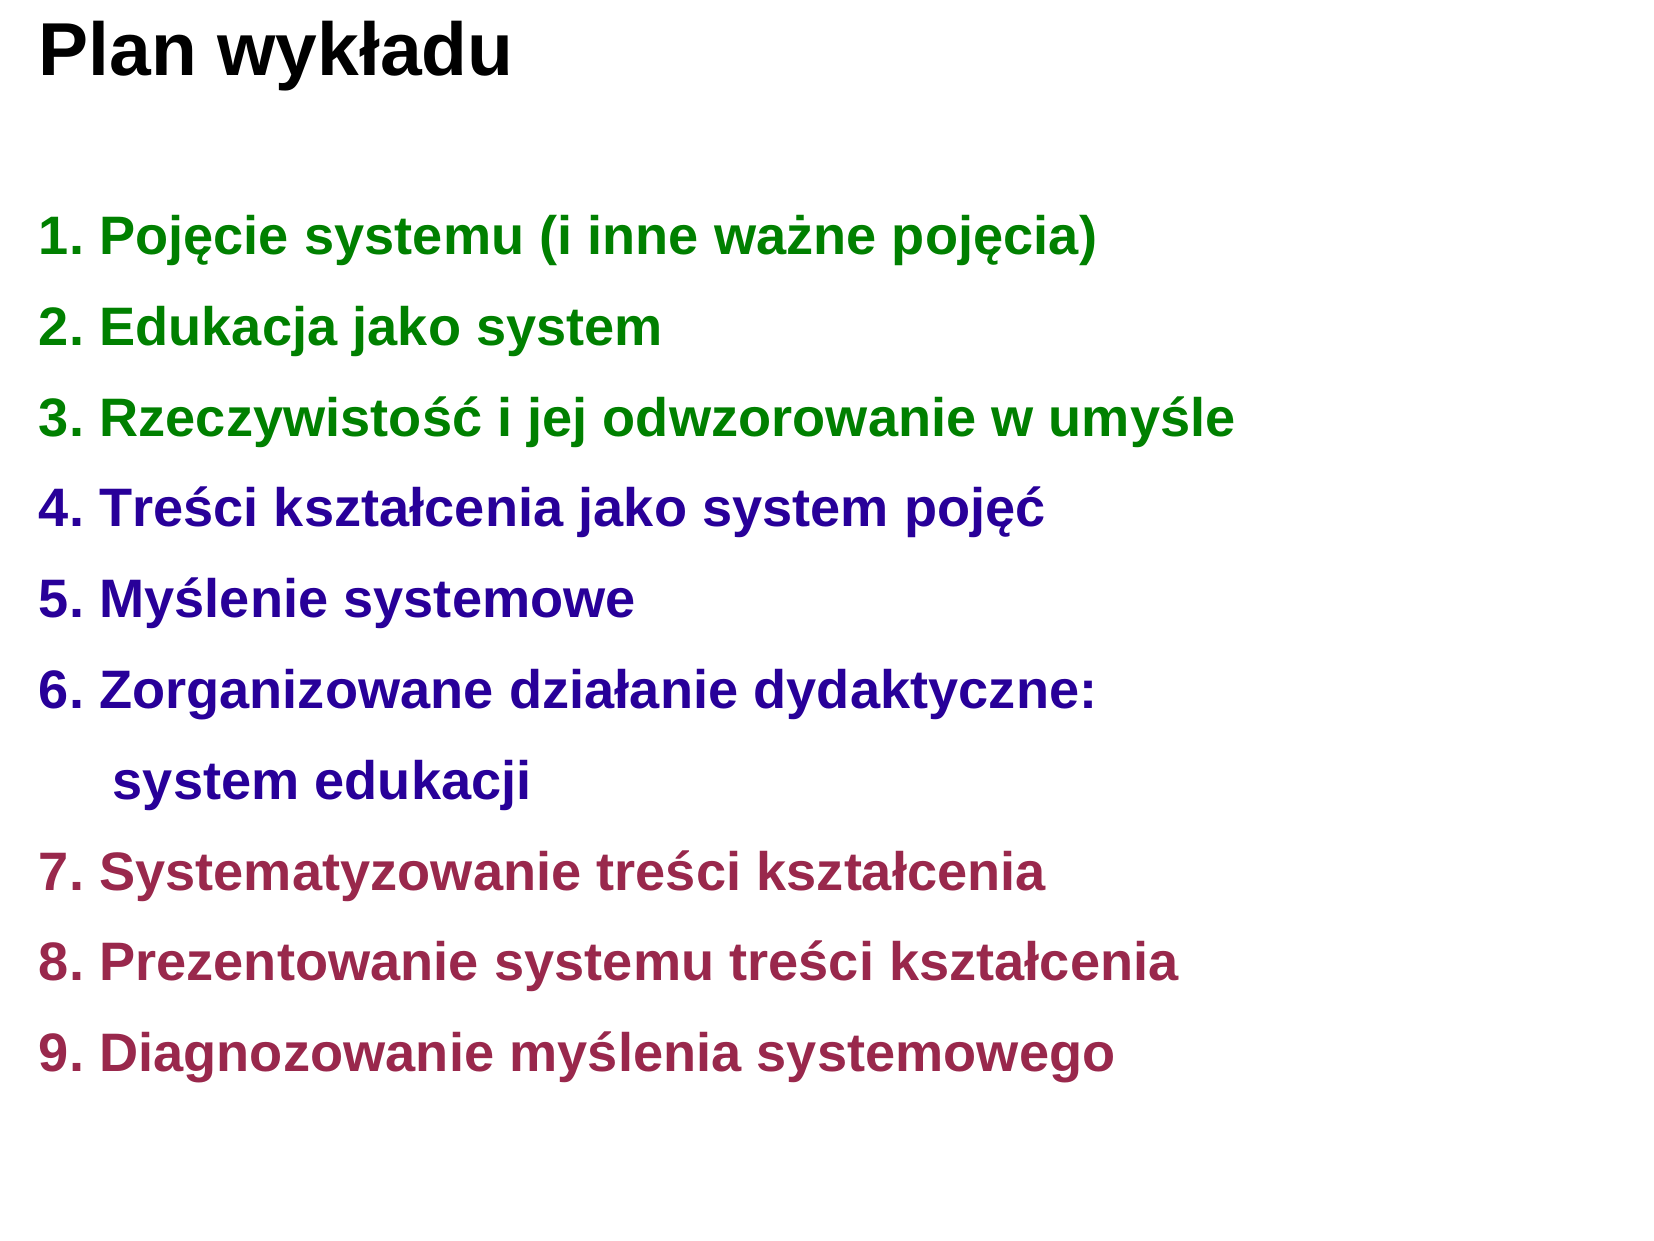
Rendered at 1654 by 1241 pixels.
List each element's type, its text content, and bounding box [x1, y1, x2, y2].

text_box Plan wykładu 1. Pojęcie systemu (i inne ważne pojęcia) 2. Edukacja jako system 3. Rzeczywistość i jej odwzorowanie w umyśle 4. Treści kształcenia jako system pojęć 5. Myślenie systemowe 6. Zorganizowane działanie dydaktyczne: system edukacji 7. Systematyzowanie treści kształcenia 8. Prezentowanie systemu treści kształcenia 9. Diagnozowanie myślenia systemowego [24, 0, 1629, 1229]
